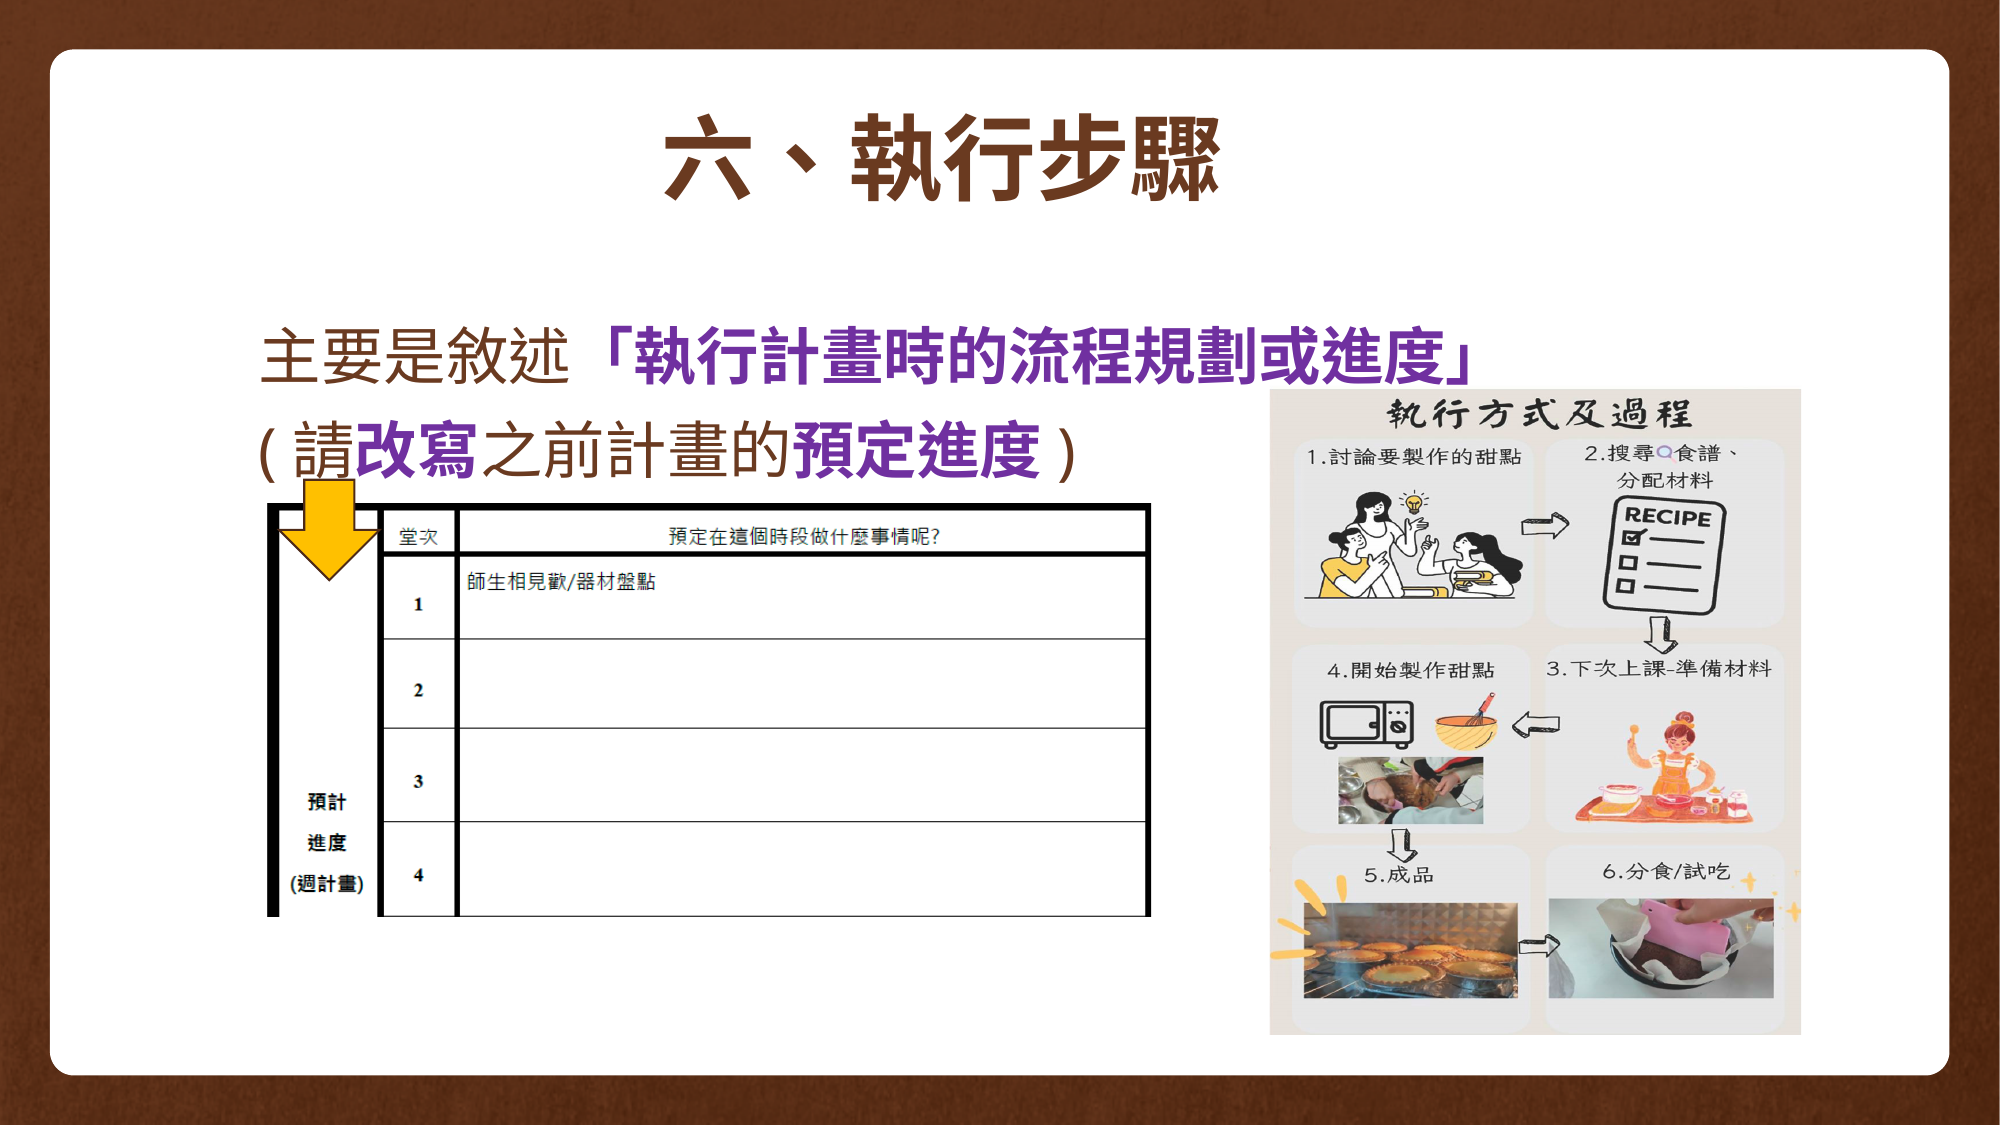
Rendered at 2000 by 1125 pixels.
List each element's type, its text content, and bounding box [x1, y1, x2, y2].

list 主要是敘述「執行計畫時的流程規劃或進度」 (請改寫之前計畫的預定進度) [243, 290, 1815, 1035]
title 六、執行步驟 [142, 90, 1743, 220]
text_box [279, 479, 380, 581]
picture [0, 0, 2000, 1125]
